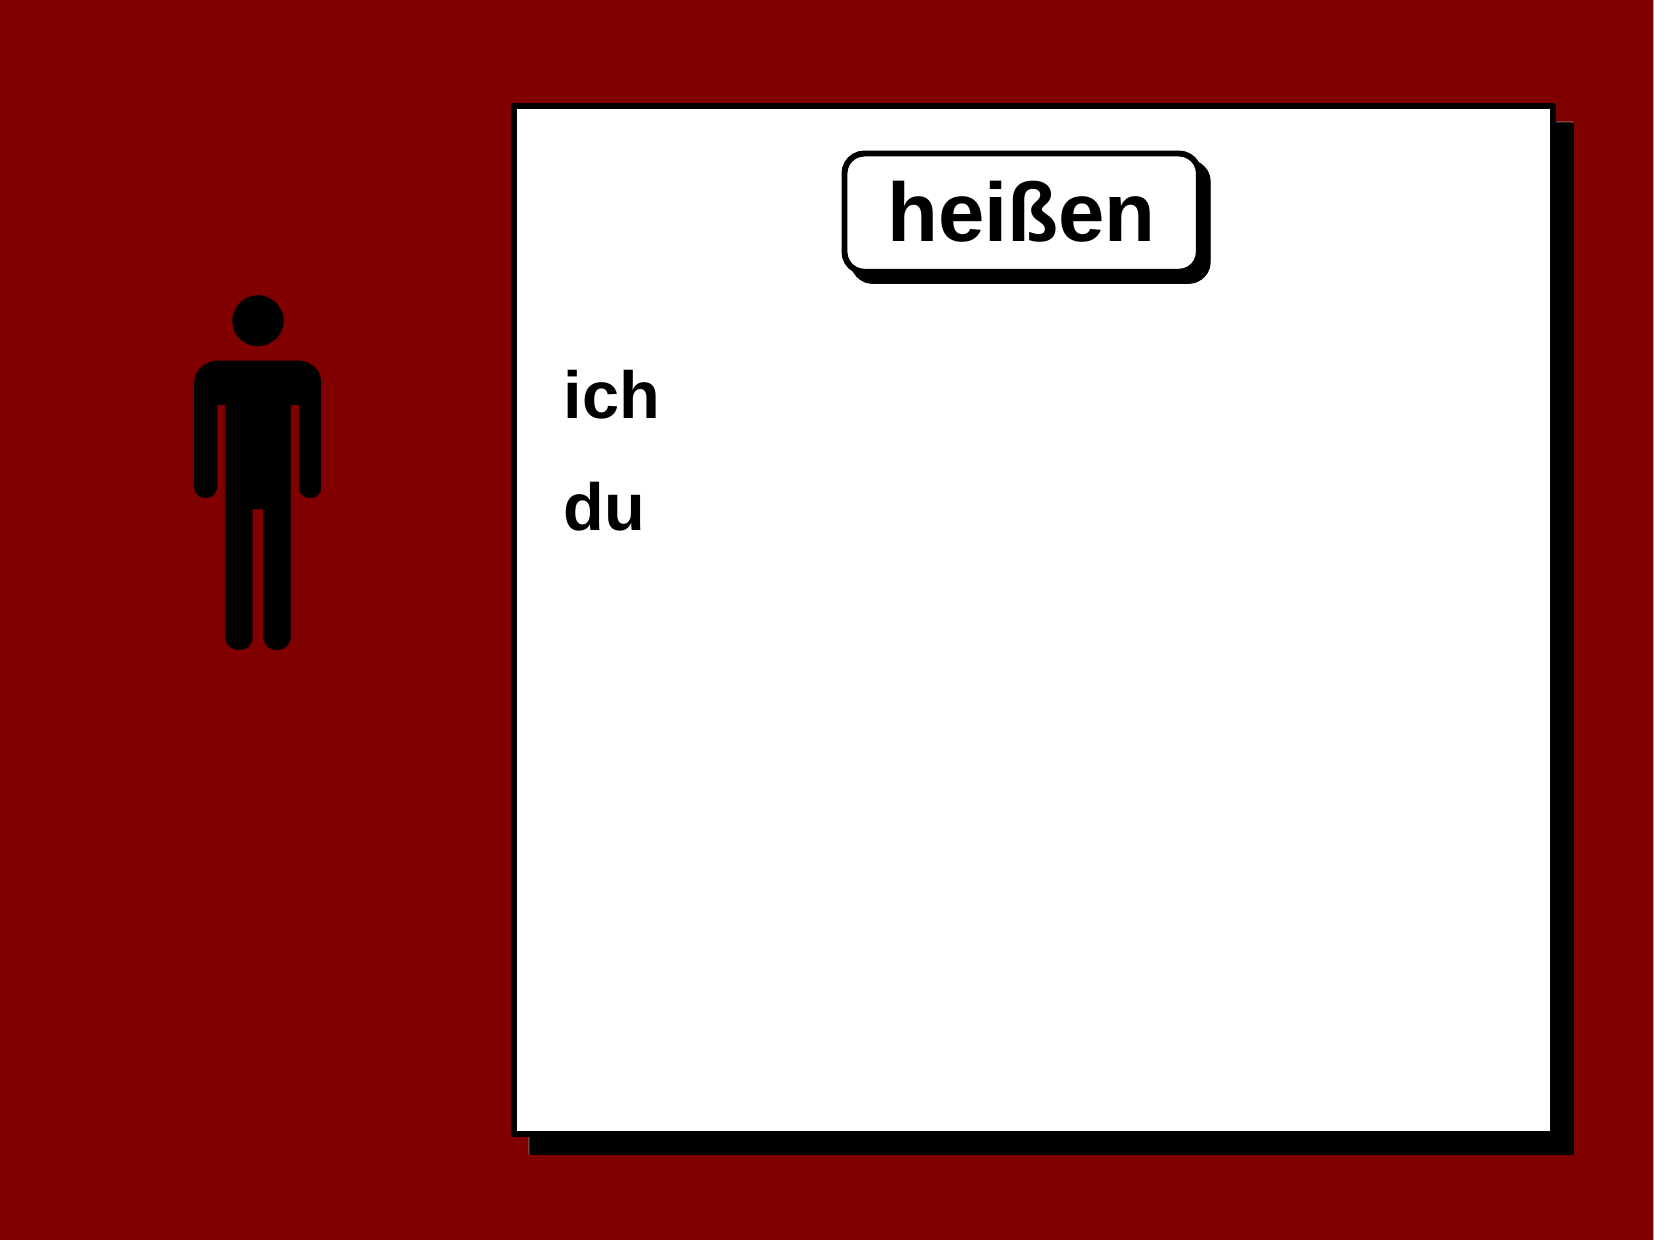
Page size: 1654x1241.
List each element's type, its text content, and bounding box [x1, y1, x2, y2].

picture [194, 295, 321, 650]
text_box heißen [844, 153, 1199, 272]
text_box ich du [549, 312, 1554, 639]
text_box [513, 106, 1554, 1134]
